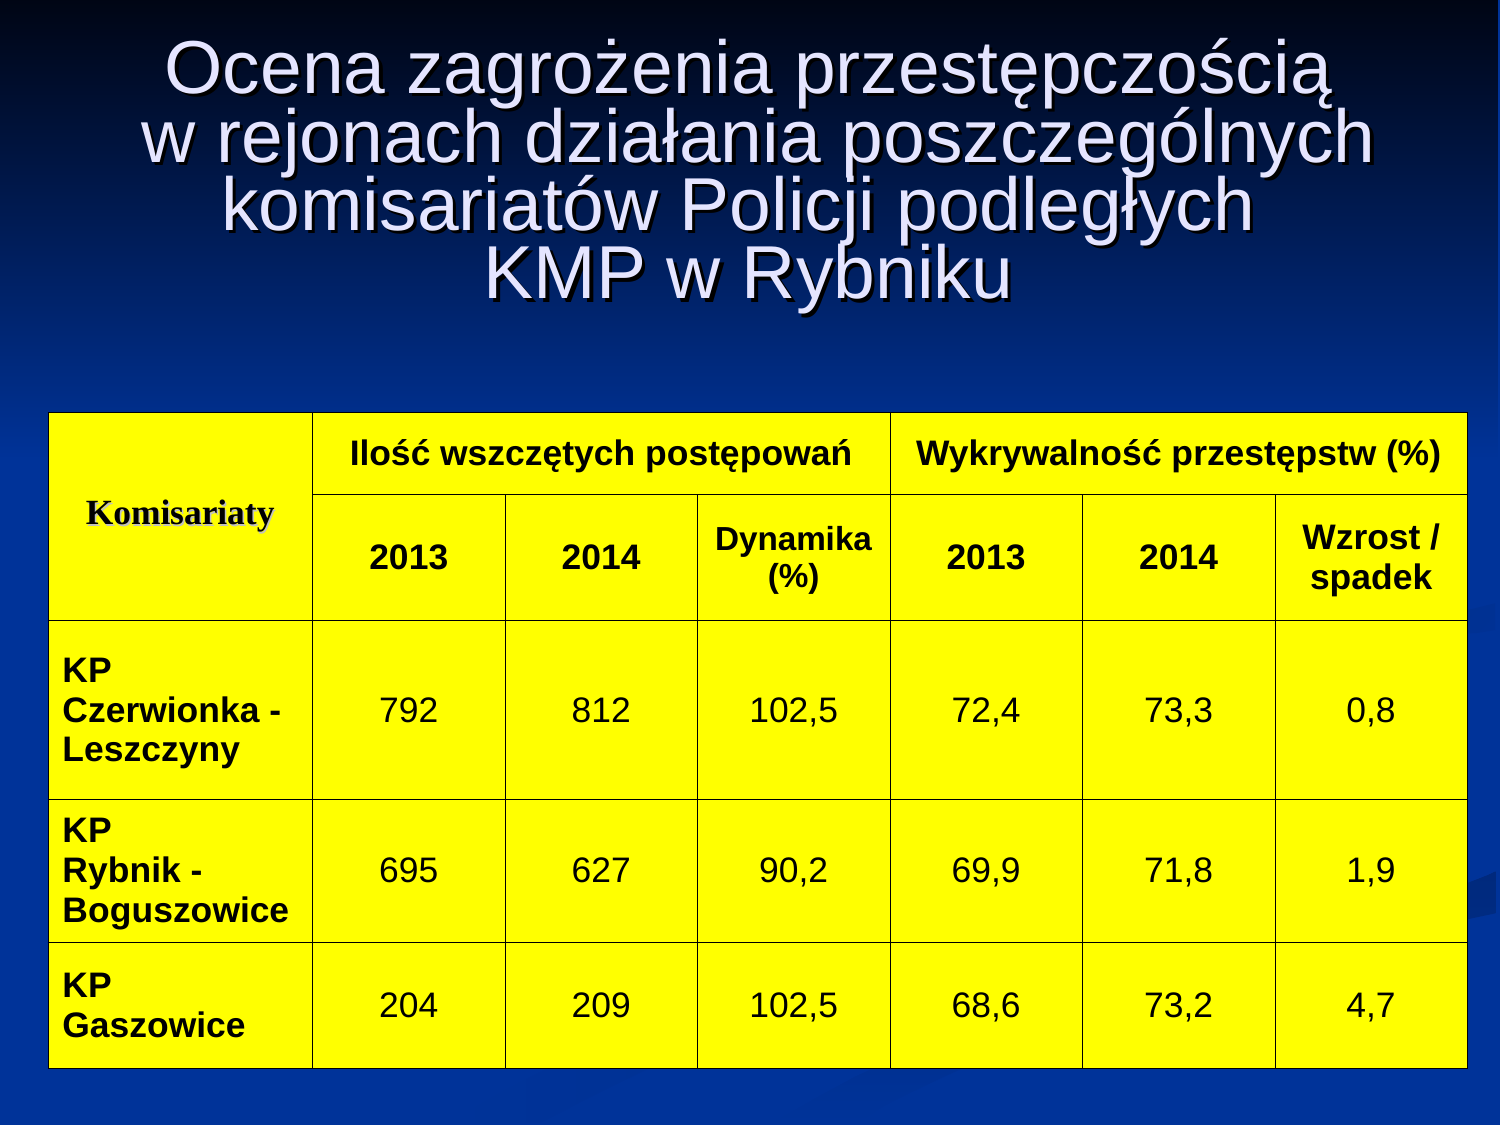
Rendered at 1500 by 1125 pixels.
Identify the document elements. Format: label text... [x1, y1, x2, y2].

title Ocena zagrożenia przestępczością w rejonach działania poszczególnych komisariatów Policji podległych KMP w Rybniku [75, 0, 1423, 321]
table_cell 69,9 [891, 800, 1082, 942]
table_cell 73,3 [1083, 621, 1275, 799]
table_header Wykrywalność przestępstw (%) [891, 413, 1467, 494]
table_cell 209 [506, 943, 697, 1068]
table_cell Wzrost / spadek [1276, 495, 1467, 620]
table_cell KP Gaszowice [49, 943, 312, 1068]
table_cell 102,5 [698, 943, 890, 1068]
table_header Komisariaty [49, 413, 312, 620]
table_cell 812 [506, 621, 697, 799]
table_cell 204 [313, 943, 505, 1068]
table_cell 72,4 [891, 621, 1082, 799]
table_cell 1,9 [1276, 800, 1467, 942]
table_cell 2013 [313, 495, 505, 620]
table_cell 71,8 [1083, 800, 1275, 942]
table_cell 2014 [506, 495, 697, 620]
table_cell KP Czerwionka - Leszczyny [49, 621, 312, 799]
table_cell 0,8 [1276, 621, 1467, 799]
table_cell Dynamika (%) [698, 495, 890, 620]
table_cell 627 [506, 800, 697, 942]
table_cell 695 [313, 800, 505, 942]
table_cell 2014 [1083, 495, 1275, 620]
table_cell 102,5 [698, 621, 890, 799]
table_cell 2013 [891, 495, 1082, 620]
table_cell 4,7 [1276, 943, 1467, 1068]
table_cell 90,2 [698, 800, 890, 942]
table_cell 68,6 [891, 943, 1082, 1068]
table_cell 73,2 [1083, 943, 1275, 1068]
table_header Ilość wszczętych postępowań [313, 413, 890, 494]
table_cell KP Rybnik - Boguszowice [49, 800, 312, 942]
table_cell 792 [313, 621, 505, 799]
